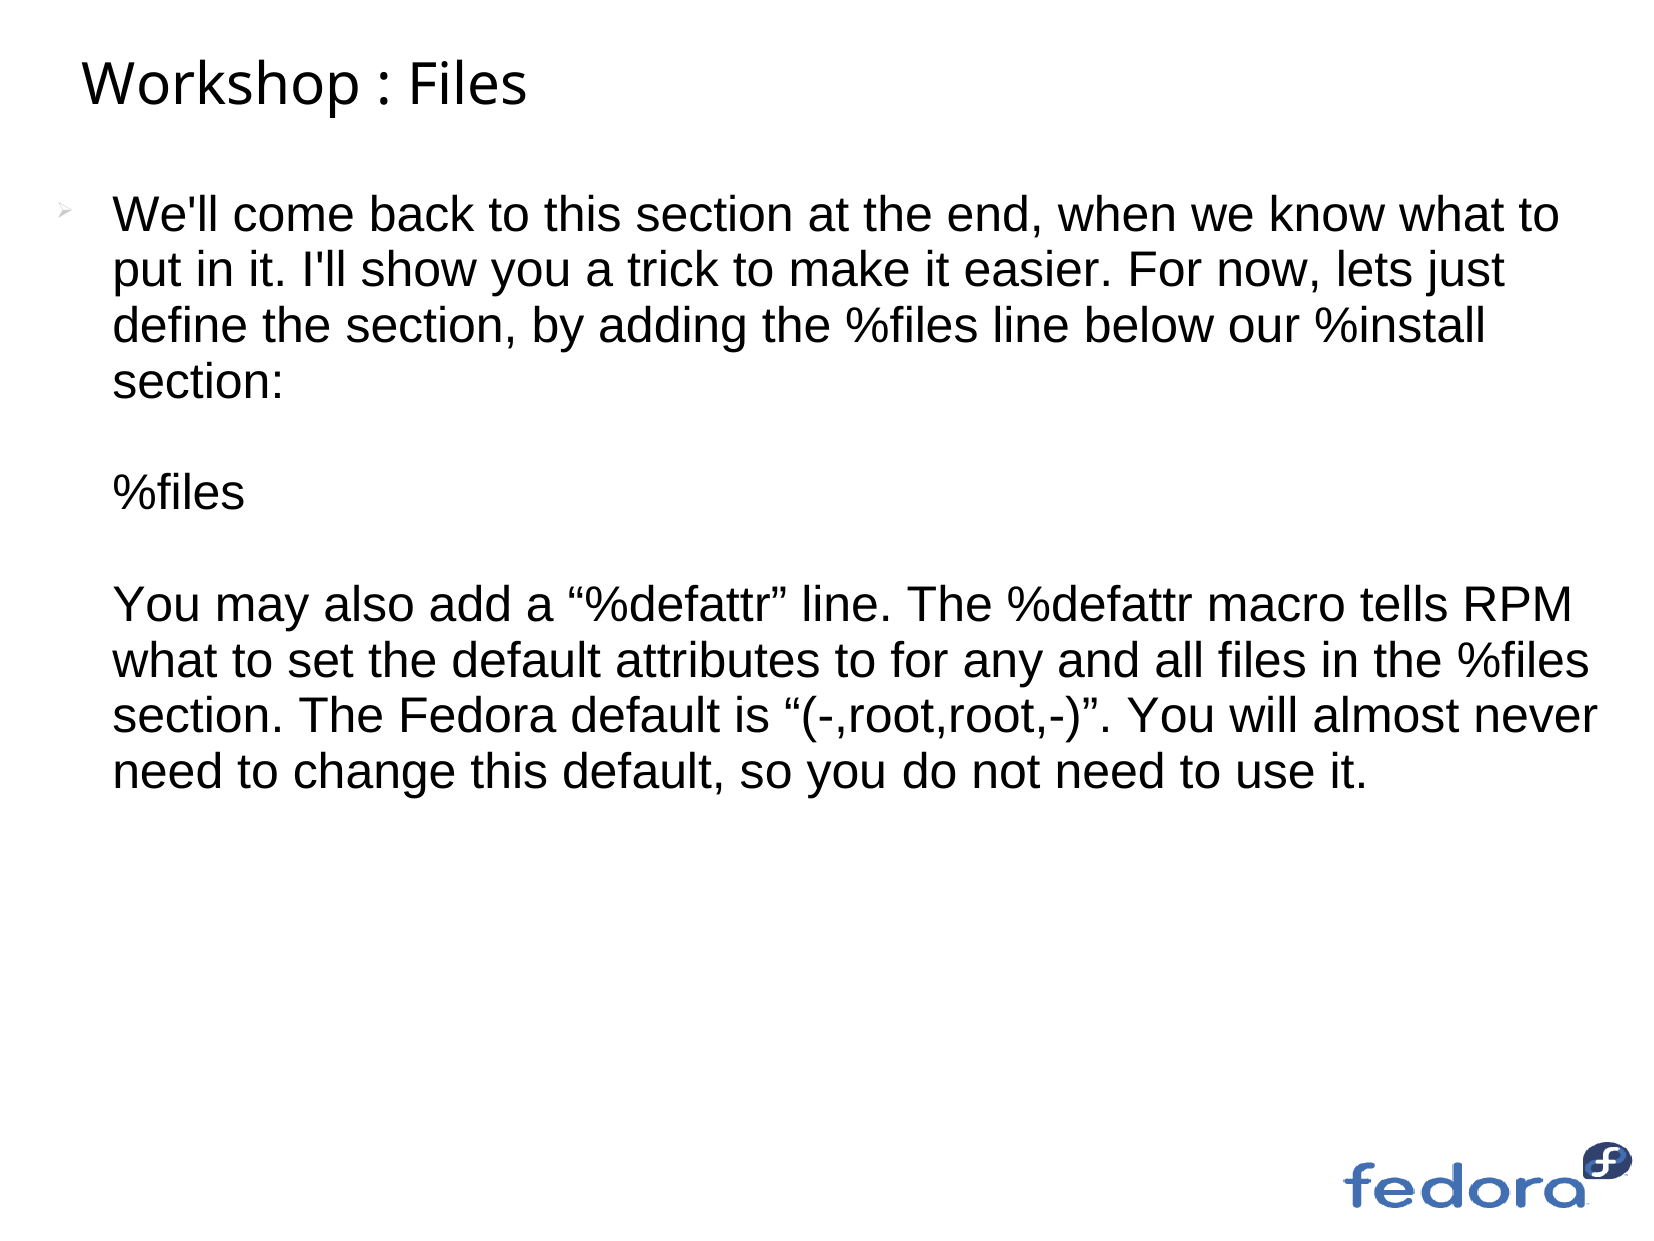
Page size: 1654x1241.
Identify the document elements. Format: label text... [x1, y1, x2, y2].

list We'll come back to this section at the end, when we know what to put in it. I'll show you a trick to make it easier. For now, lets just define the section, by adding the %files line below our %install section: %files You may also add a “%defattr” line. The %defattr macro tells RPM what to set the default attributes to for any and all files in the %files section. The Fedora default is “(-,root,root,-)”. You will almost never need to change this default, so you do not need to use it. [0, 114, 1625, 1023]
picture [1332, 1124, 1651, 1227]
title Workshop : Files [81, 23, 1513, 114]
